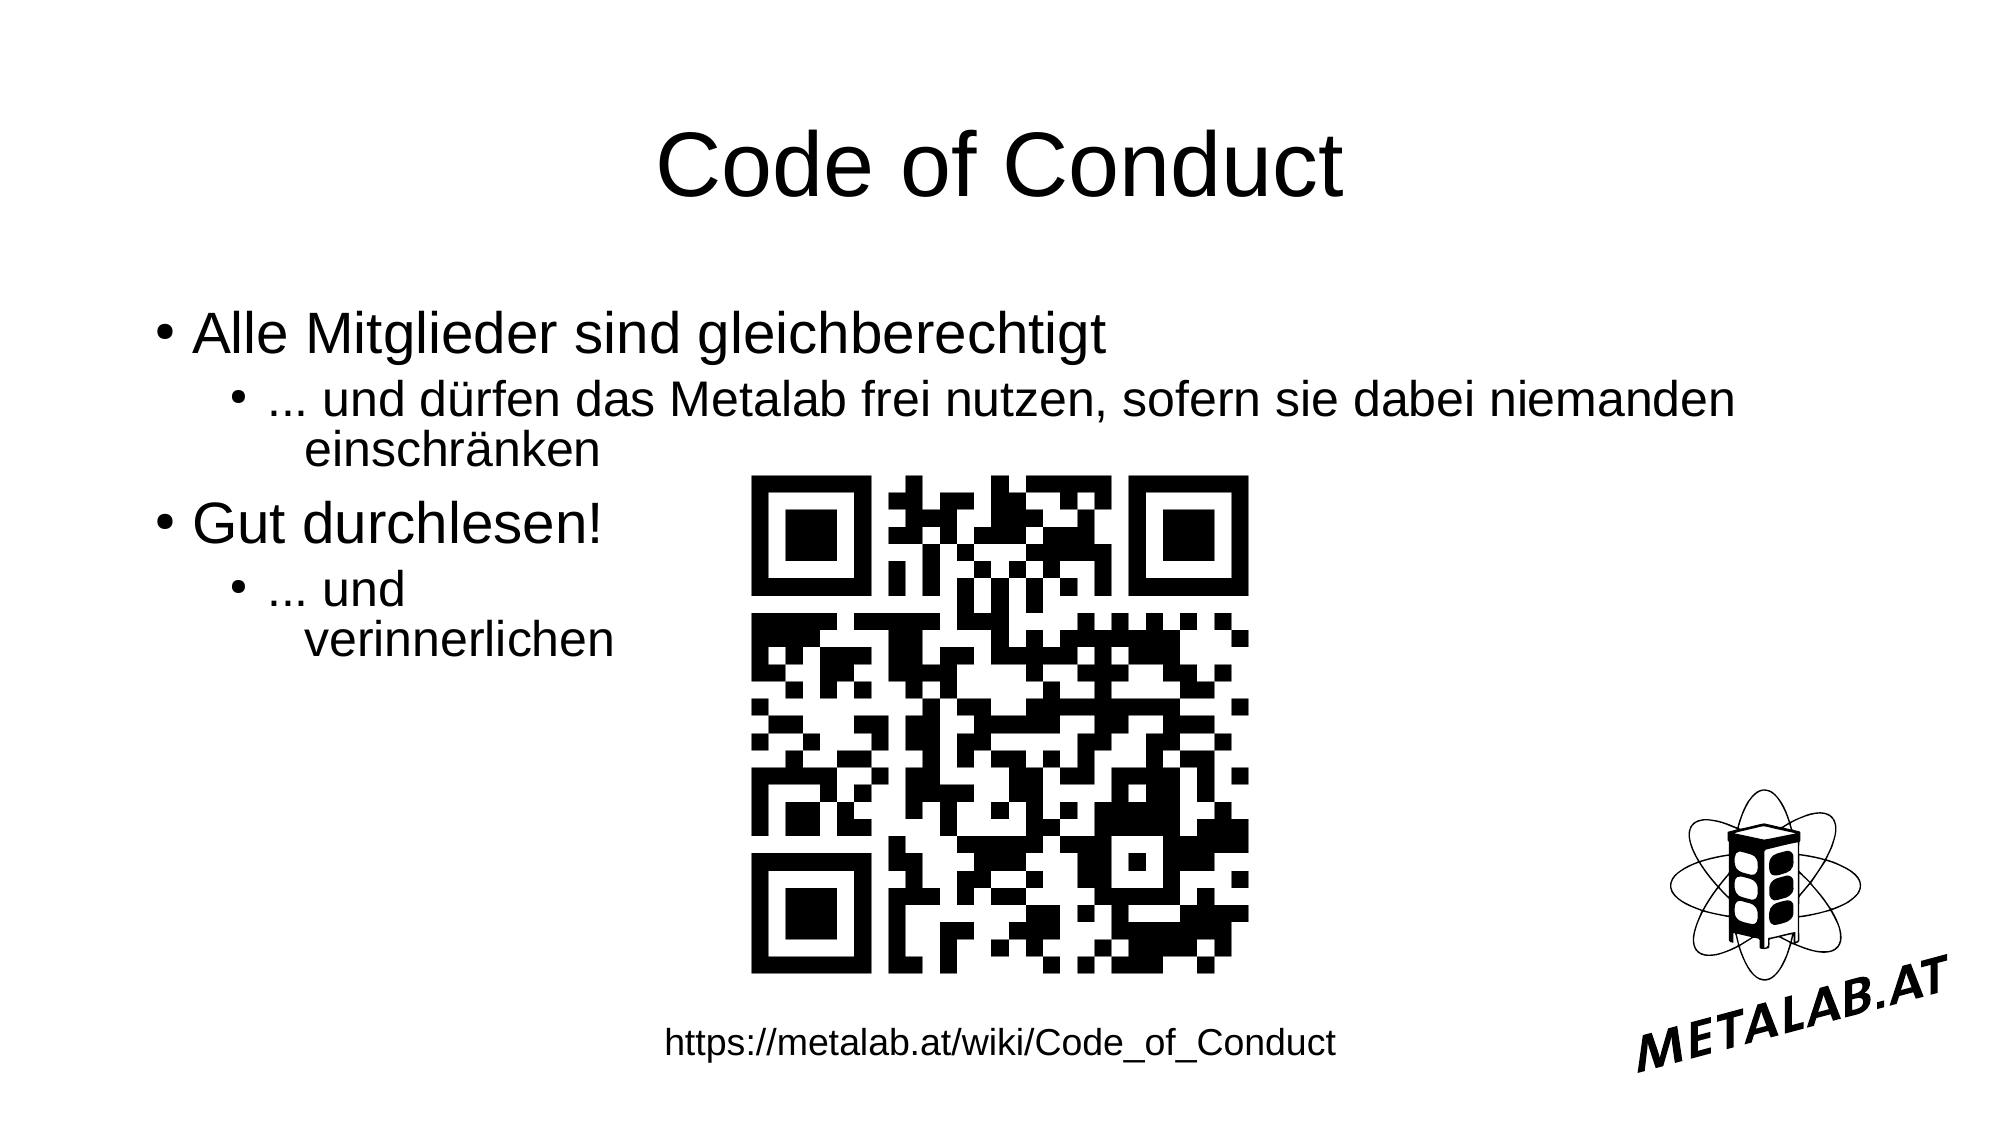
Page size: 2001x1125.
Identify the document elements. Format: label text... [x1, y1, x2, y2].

title Code of Conduct [137, 59, 1863, 278]
text_box https://metalab.at/wiki/Code_of_Conduct [647, 1013, 1353, 1074]
picture [734, 458, 1266, 991]
list Alle Mitglieder sind gleichberechtigt ... und dürfen das Metalab frei nutzen, sofern sie dabei niemanden einschränken Gut durchlesen! ... und verinnerlichen [137, 299, 1863, 1014]
